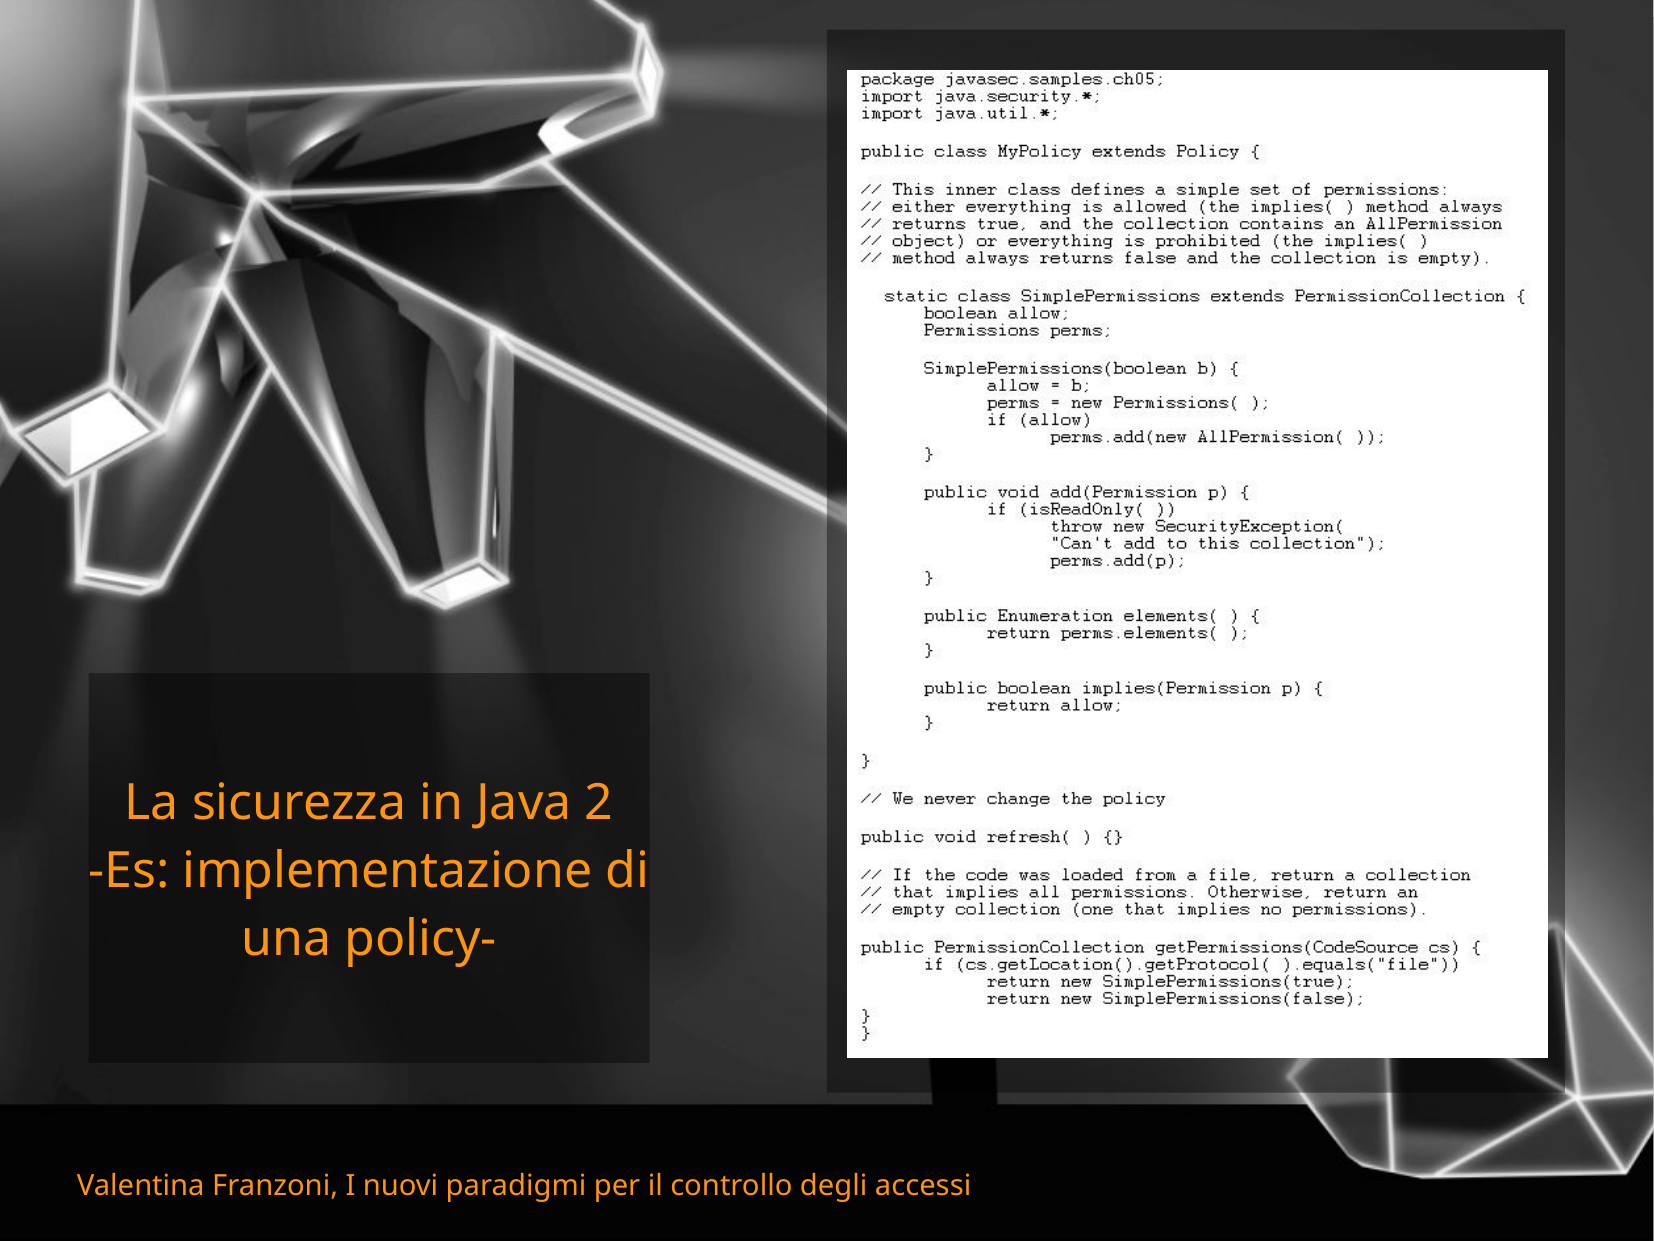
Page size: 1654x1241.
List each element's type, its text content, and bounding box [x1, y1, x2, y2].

title [826, 29, 1565, 1093]
picture [0, 0, 1654, 1241]
title La sicurezza in Java 2 -Es: implementazione di una policy- [88, 673, 650, 1063]
title Valentina Franzoni, I nuovi paradigmi per il controllo degli accessi [76, 1139, 1465, 1229]
